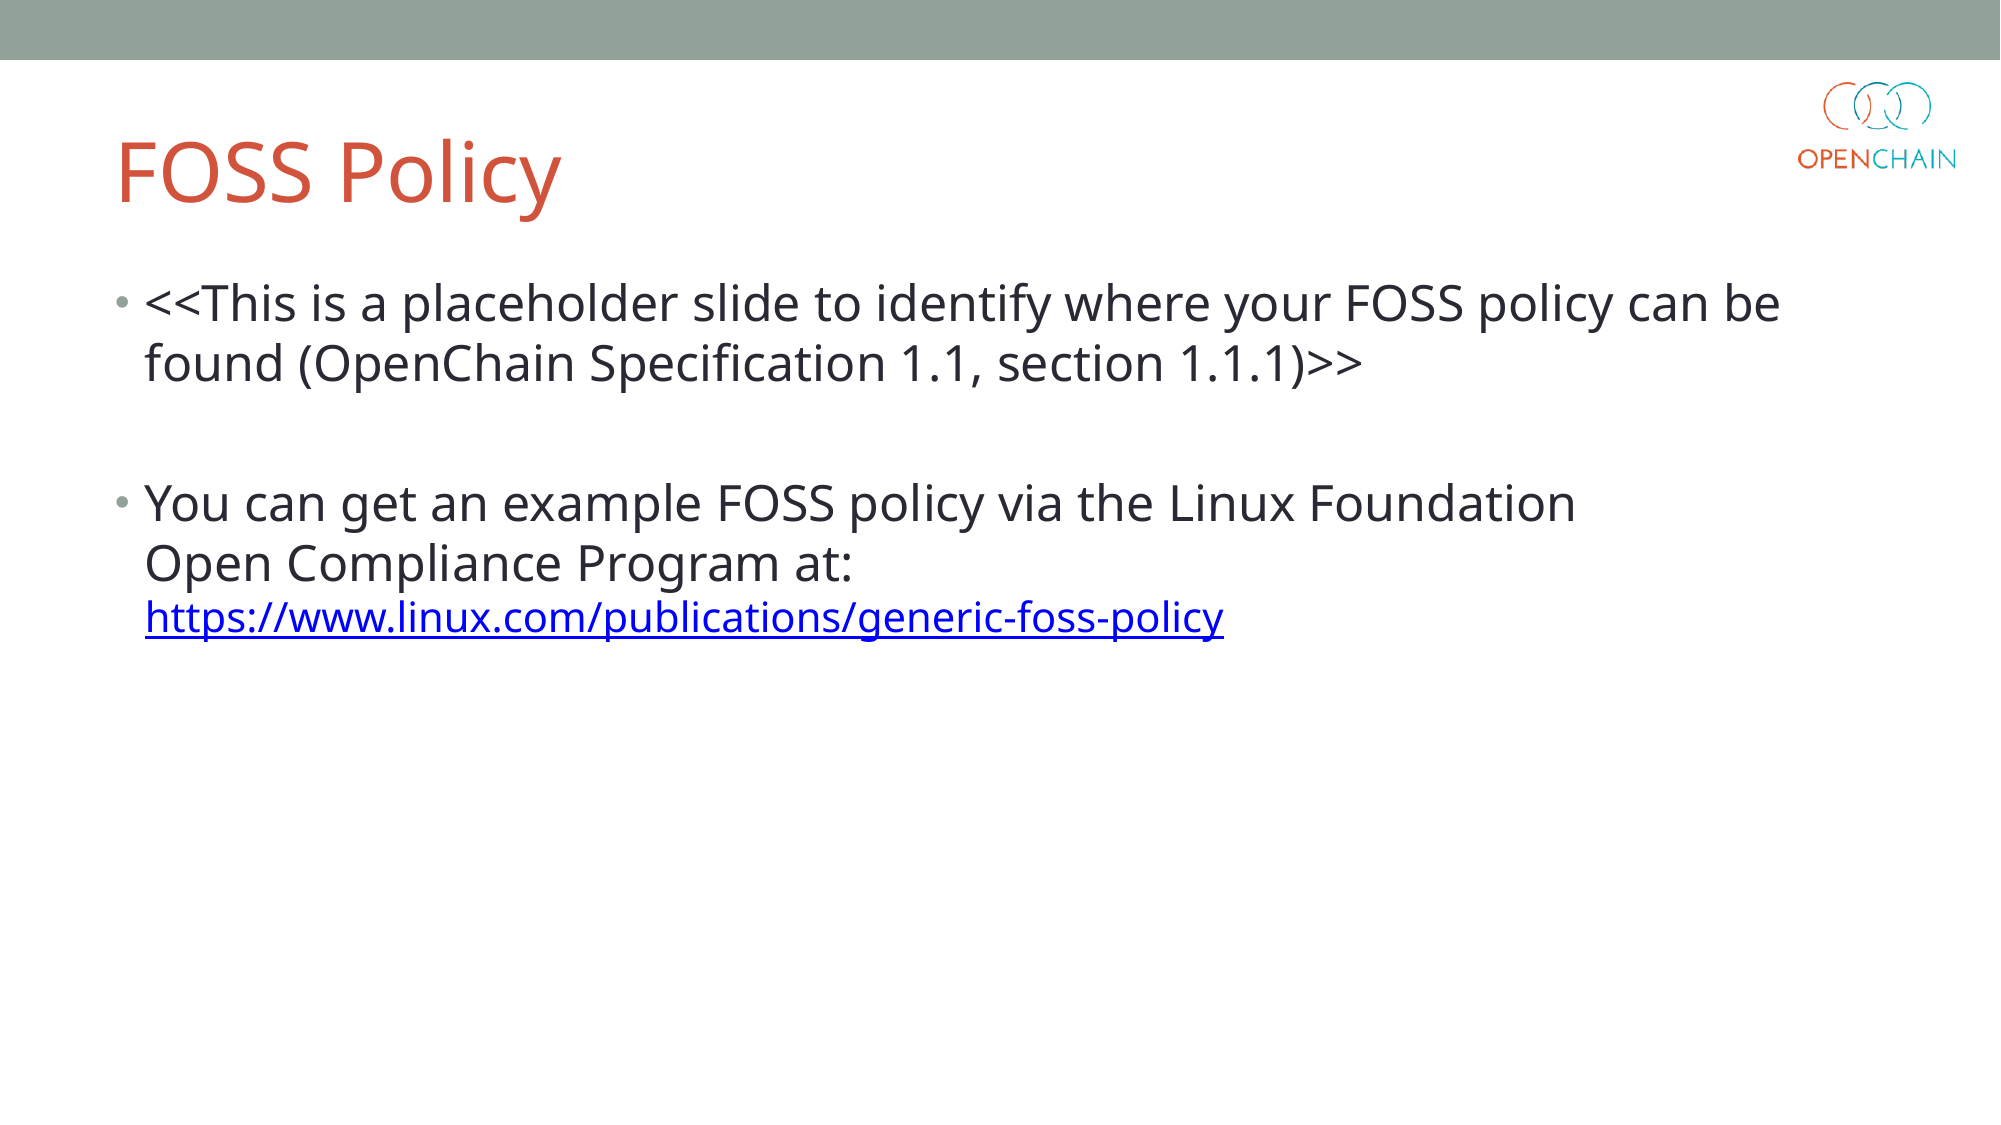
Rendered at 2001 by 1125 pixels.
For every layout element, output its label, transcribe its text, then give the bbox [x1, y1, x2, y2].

list <<This is a placeholder slide to identify where your FOSS policy can be found (OpenChain Specification 1.1, section 1.1.1)>> You can get an example FOSS policy via the Linux Foundation Open Compliance Program at: https://www.linux.com/publications/generic-foss-policy [99, 263, 1900, 1064]
title FOSS Policy [99, 87, 1900, 250]
picture [1798, 82, 1955, 169]
